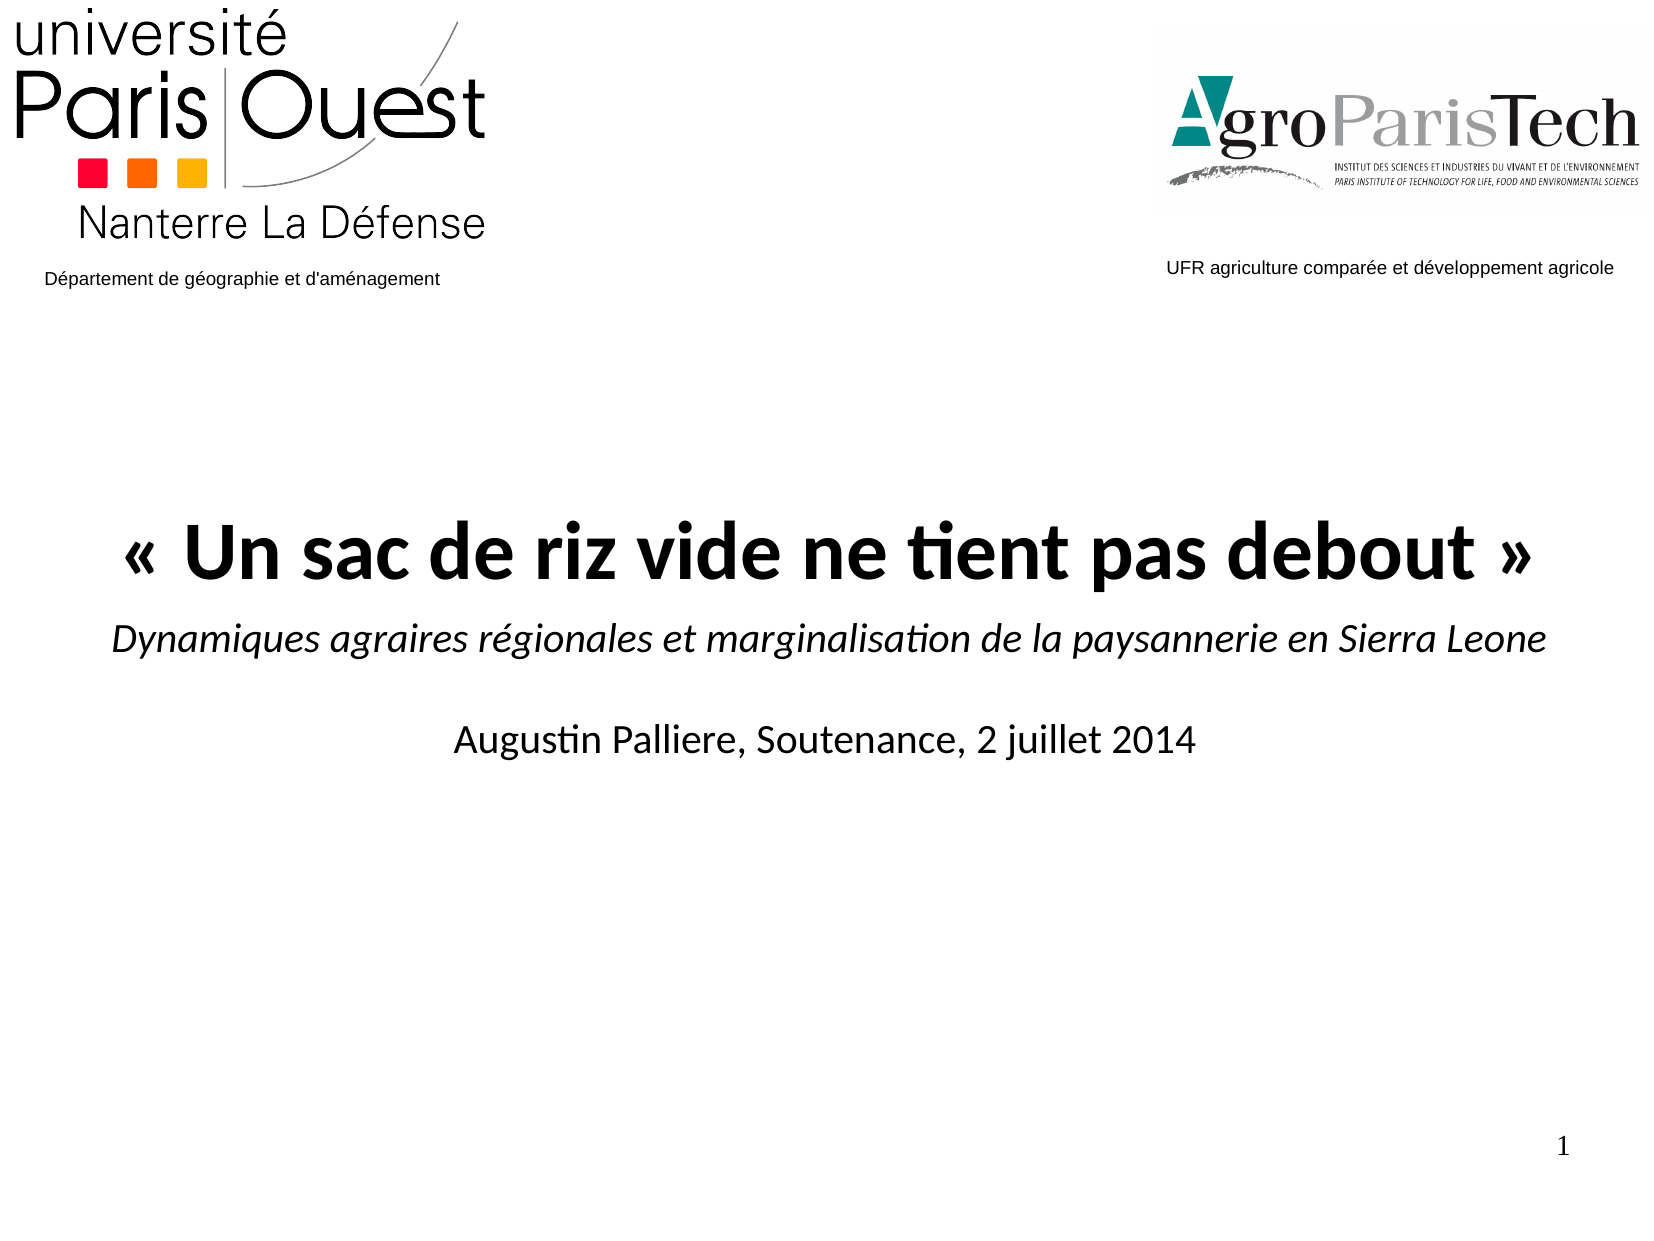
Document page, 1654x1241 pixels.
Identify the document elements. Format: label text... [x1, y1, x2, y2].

picture [1151, 30, 1654, 216]
picture [0, 0, 502, 247]
text_box Département de géographie et d'aménagement [29, 260, 473, 297]
text_box « Un sac de riz vide ne tient pas debout » Dynamiques agraires régionales et marginalisation de la paysannerie en Sierra Leone Augustin Palliere, Soutenance, 2 juillet 2014 [96, 468, 1564, 772]
text_box UFR agriculture comparée et développement agricole [1151, 250, 1654, 308]
